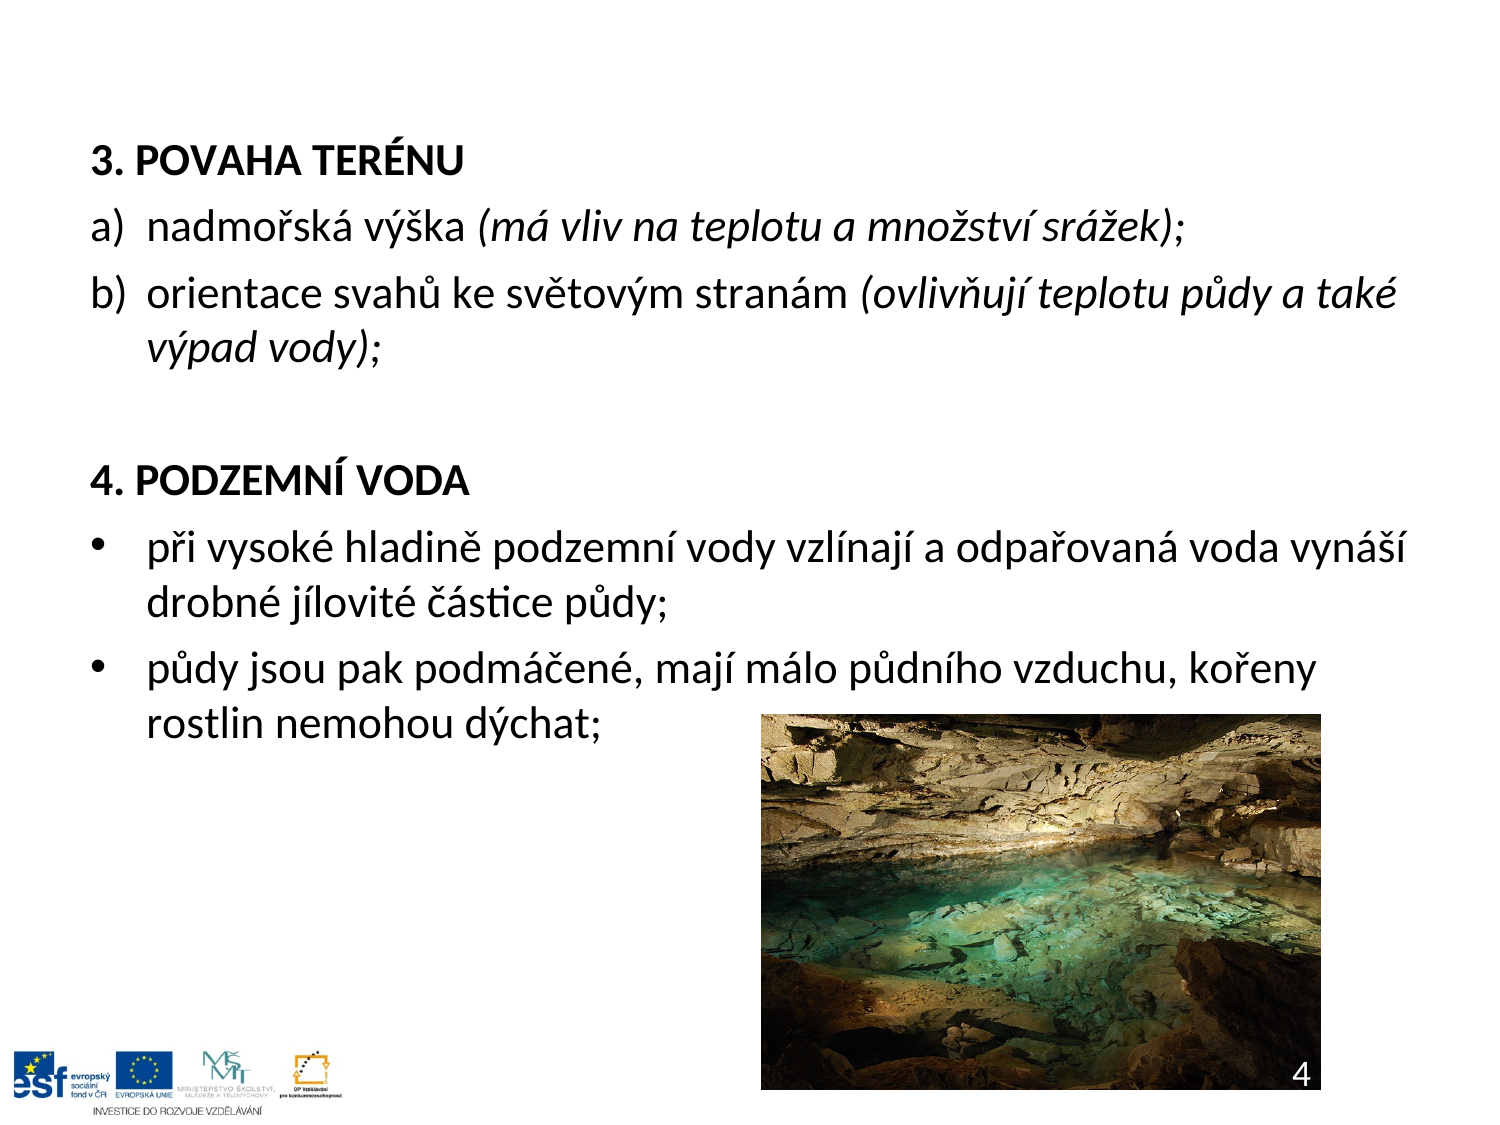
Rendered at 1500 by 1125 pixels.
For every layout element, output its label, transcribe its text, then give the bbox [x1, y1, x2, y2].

picture [0, 1035, 351, 1125]
list 3. POVAHA TERÉNU nadmořská výška (má vliv na teplotu a množství srážek); orientace svahů ke světovým stranám (ovlivňují teplotu půdy a také výpad vody); 4. PODZEMNÍ VODA při vysoké hladině podzemní vody vzlínají a odpařovaná voda vynáší drobné jílovité částice půdy; půdy jsou pak podmáčené, mají málo půdního vzduchu, kořeny rostlin nemohou dýchat; [75, 121, 1426, 1043]
picture [761, 714, 1321, 1090]
text_box 4 [1277, 1040, 1337, 1102]
